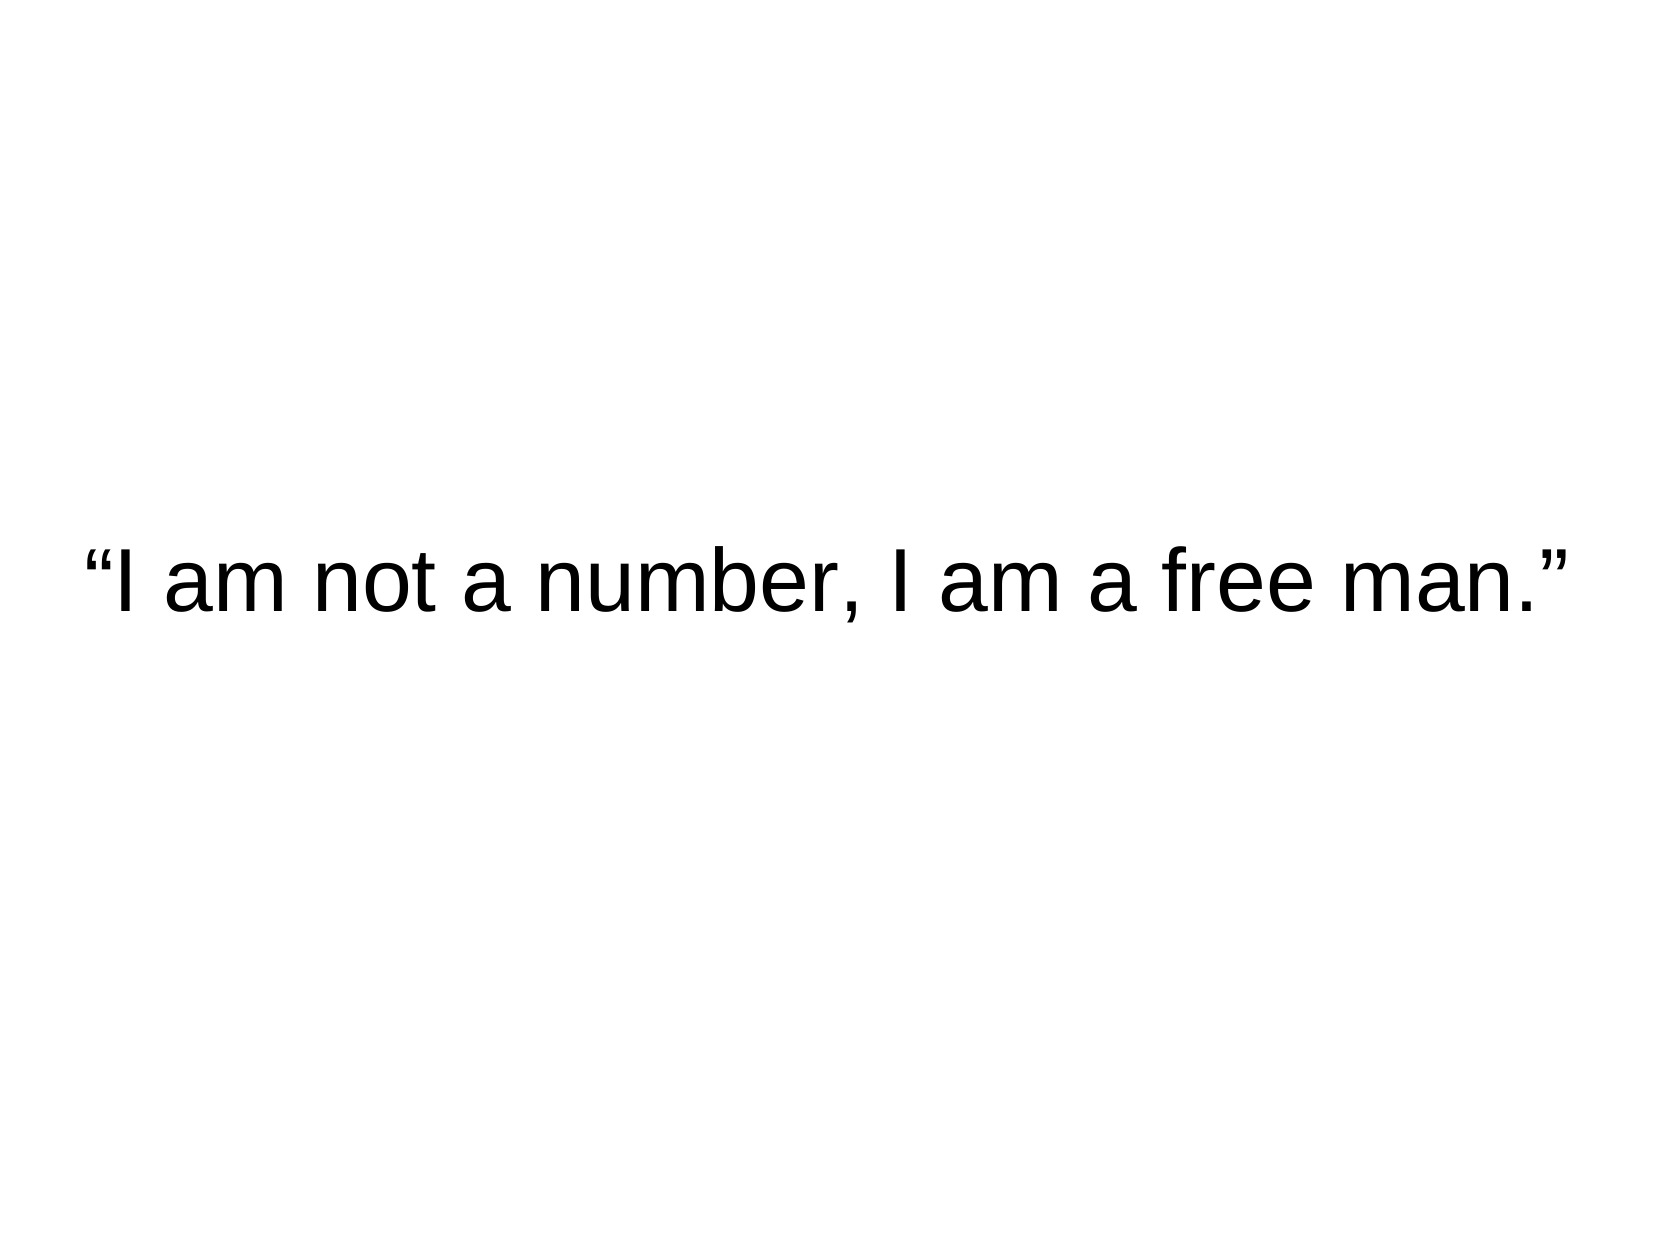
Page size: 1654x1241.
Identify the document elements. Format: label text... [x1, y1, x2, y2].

text_box “I am not a number, I am a free man.” [82, 56, 1571, 1102]
